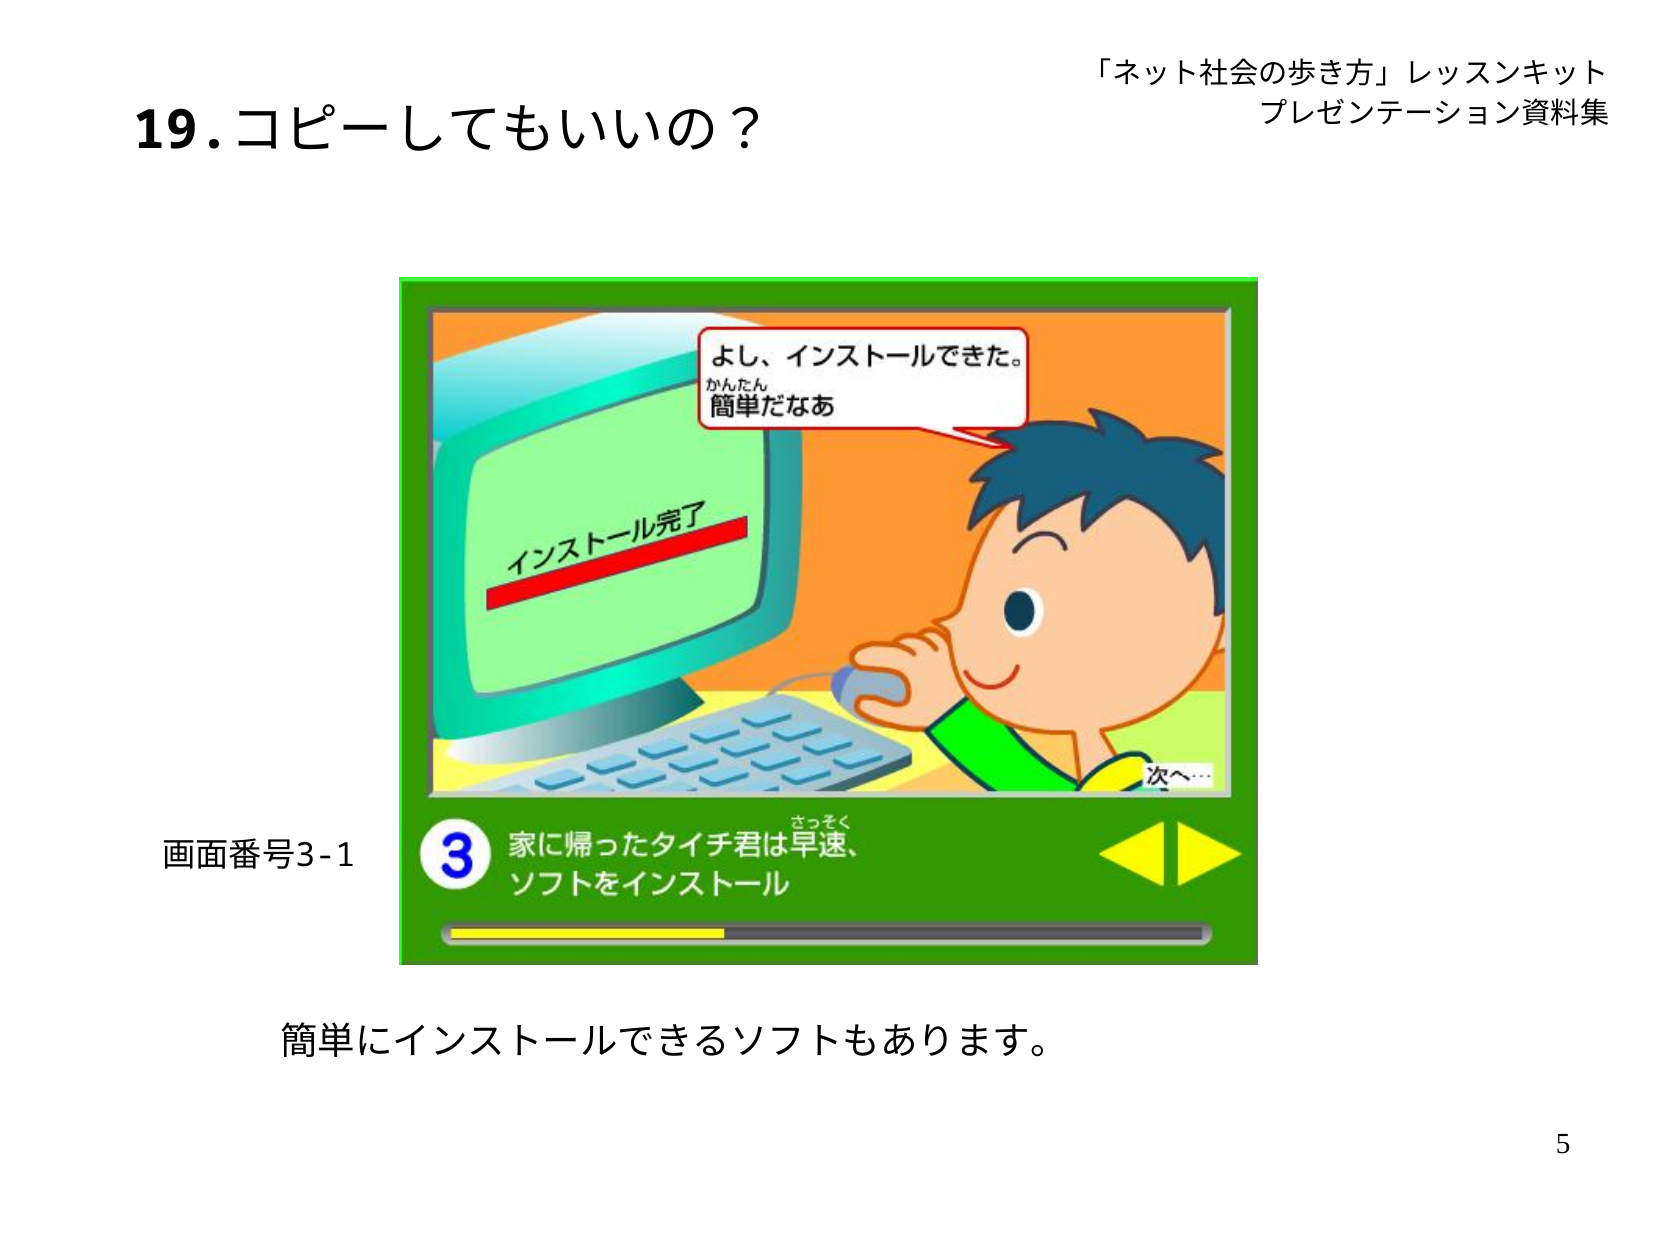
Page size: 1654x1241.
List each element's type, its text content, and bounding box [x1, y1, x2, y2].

text_box 19.コピーしてもいいの？ [118, 88, 1241, 169]
text_box 「ネット社会の歩き方」レッスンキット プレゼンテーション資料集 [1062, 44, 1625, 139]
text_box 簡単にインストールできるソフトもあります。 [265, 1003, 1447, 1074]
picture [399, 277, 1258, 965]
text_box 画面番号3-1 [147, 826, 384, 882]
